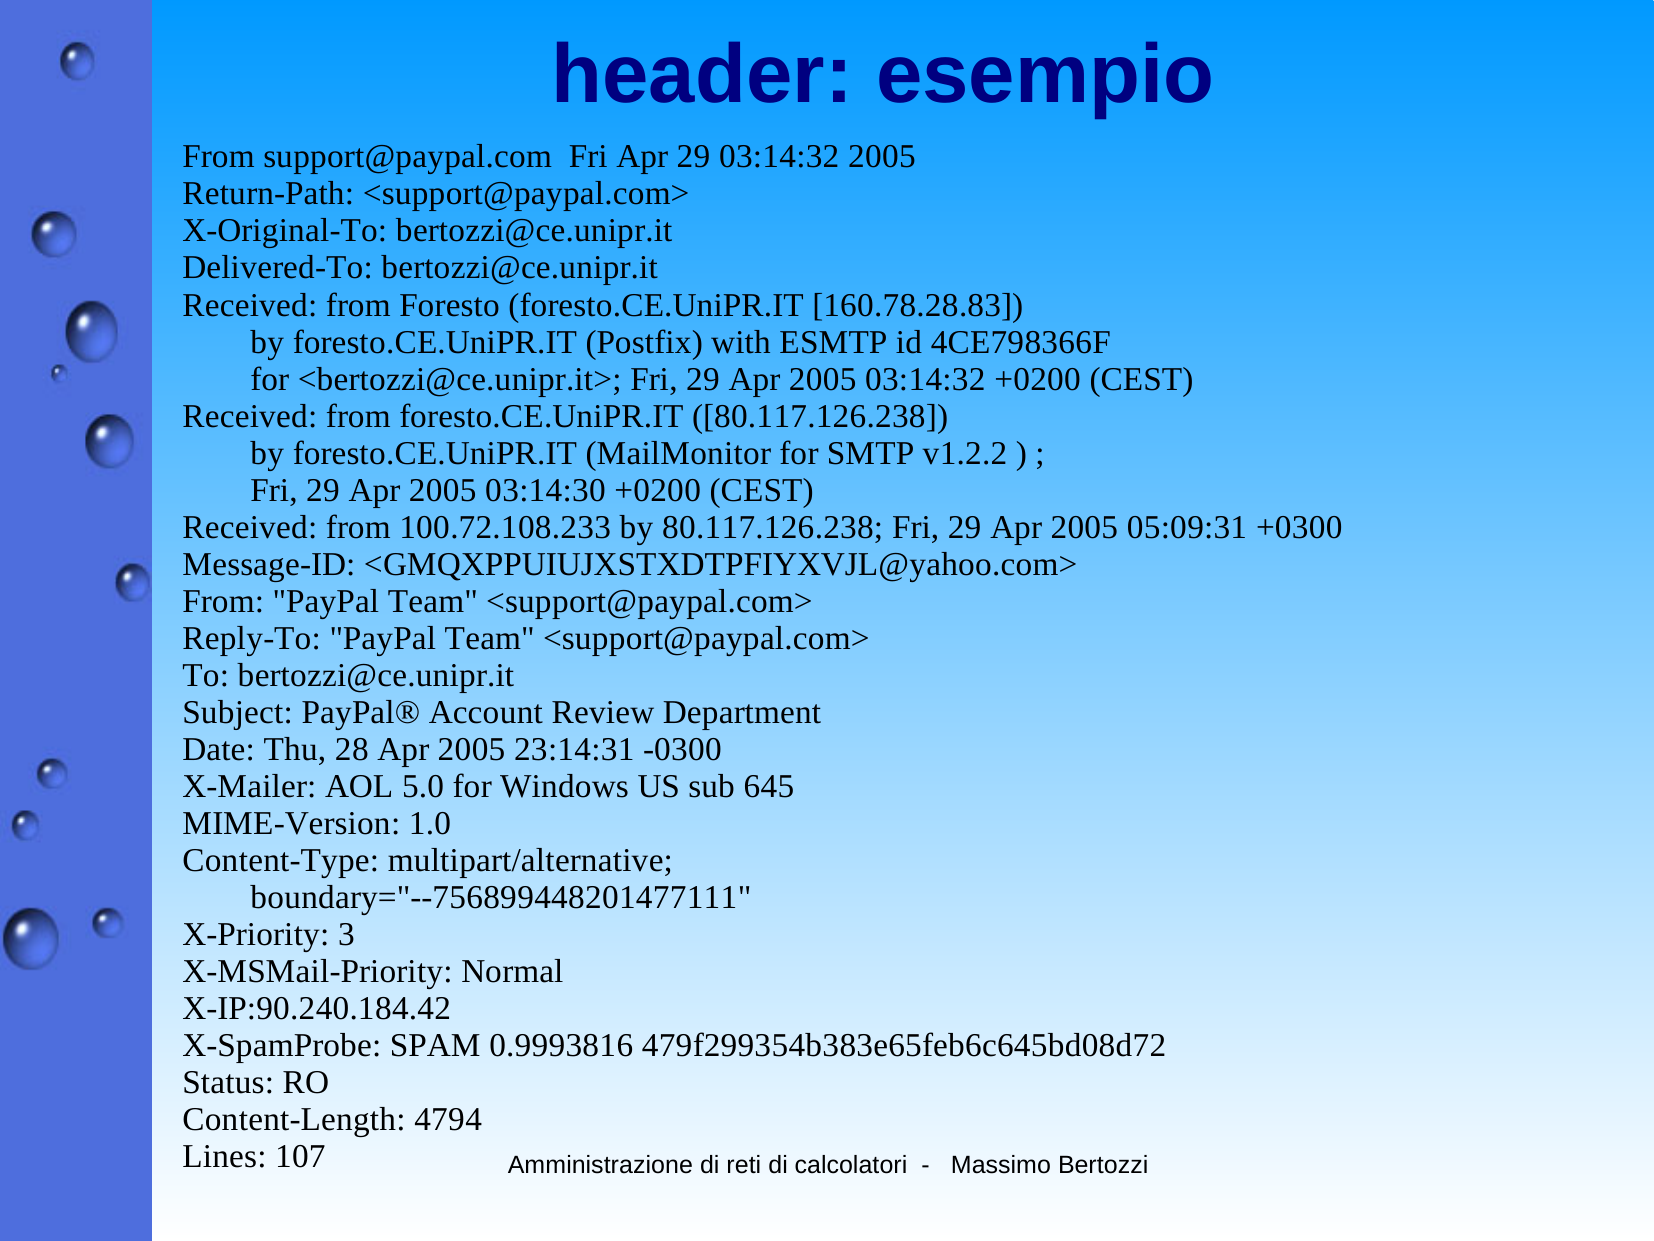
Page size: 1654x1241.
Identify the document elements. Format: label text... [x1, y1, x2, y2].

title header: esempio [177, 0, 1590, 178]
subtitle From support@paypal.com Fri Apr 29 03:14:32 2005 Return-Path: <support@paypal.com> X-Original-To: bertozzi@ce.unipr.it Delivered-To: bertozzi@ce.unipr.it Received: from Foresto (foresto.CE.UniPR.IT [160.78.28.83]) by foresto.CE.UniPR.IT (Postfix) with ESMTP id 4CE798366F for <bertozzi@ce.unipr.it>; Fri, 29 Apr 2005 03:14:32 +0200 (CEST) Received: from foresto.CE.UniPR.IT ([80.117.126.238]) by foresto.CE.UniPR.IT (MailMonitor for SMTP v1.2.2 ) ; Fri, 29 Apr 2005 03:14:30 +0200 (CEST) Received: from 100.72.108.233 by 80.117.126.238; Fri, 29 Apr 2005 05:09:31 +0300 Message-ID: <GMQXPPUIUJXSTXDTPFIYXVJL@yahoo.com> From: "PayPal Team" <support@paypal.com> Reply-To: "PayPal Team" <support@paypal.com> To: bertozzi@ce.unipr.it Subject: PayPal® Account Review Department Date: Thu, 28 Apr 2005 23:14:31 -0300 X-Mailer: AOL 5.0 for Windows US sub 645 MIME-Version: 1.0 Content-Type: multipart/alternative; boundary="--756899448201477111" X-Priority: 3 X-MSMail-Priority: Normal X-IP:90.240.184.42 X-SpamProbe: SPAM 0.9993816 479f299354b383e65feb6c645bd08d72 Status: RO Content-Length: 4794 Lines: 107 [182, 137, 1595, 1205]
picture [0, 0, 152, 1241]
